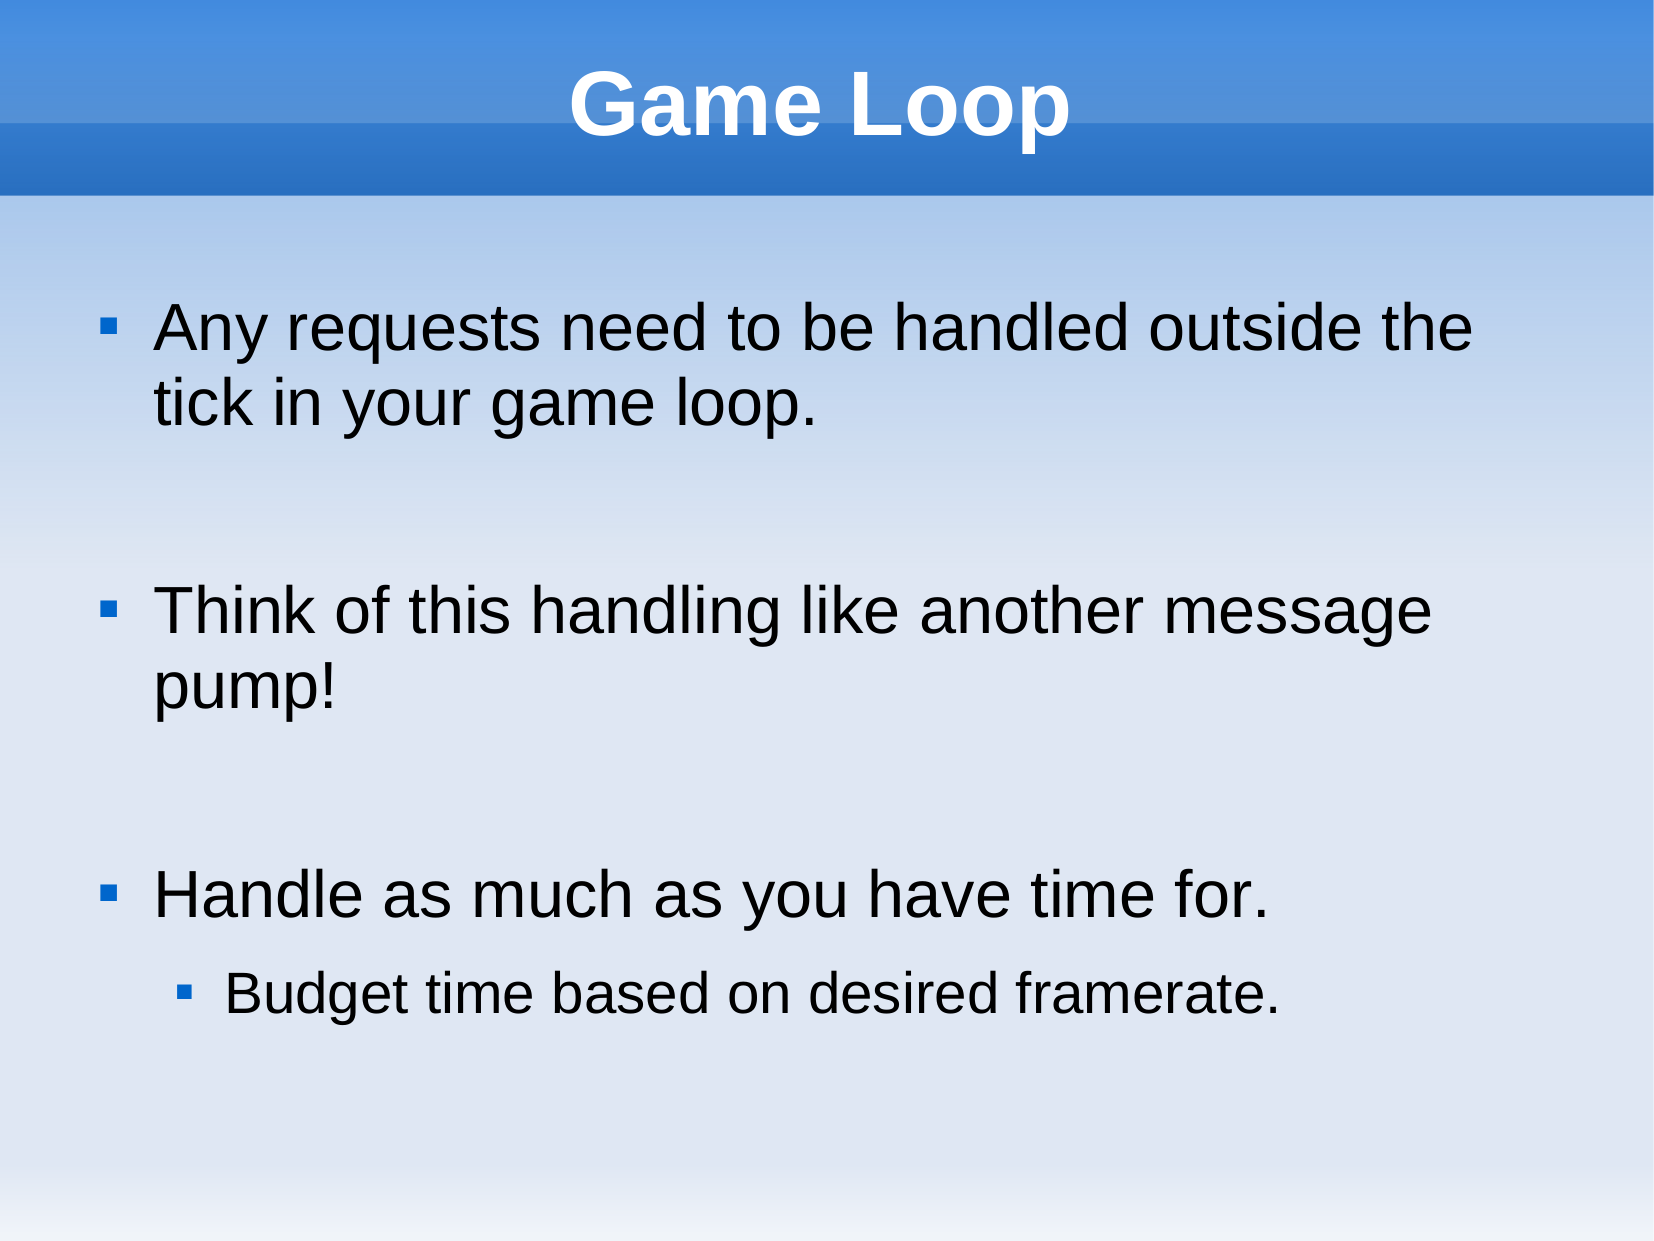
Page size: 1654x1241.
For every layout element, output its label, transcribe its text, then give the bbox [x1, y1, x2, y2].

title Game Loop [76, 0, 1565, 208]
list Any requests need to be handled outside the tick in your game loop. Think of this handling like another message pump! Handle as much as you have time for. Budget time based on desired framerate. [82, 290, 1571, 1109]
picture [0, 0, 1654, 1241]
